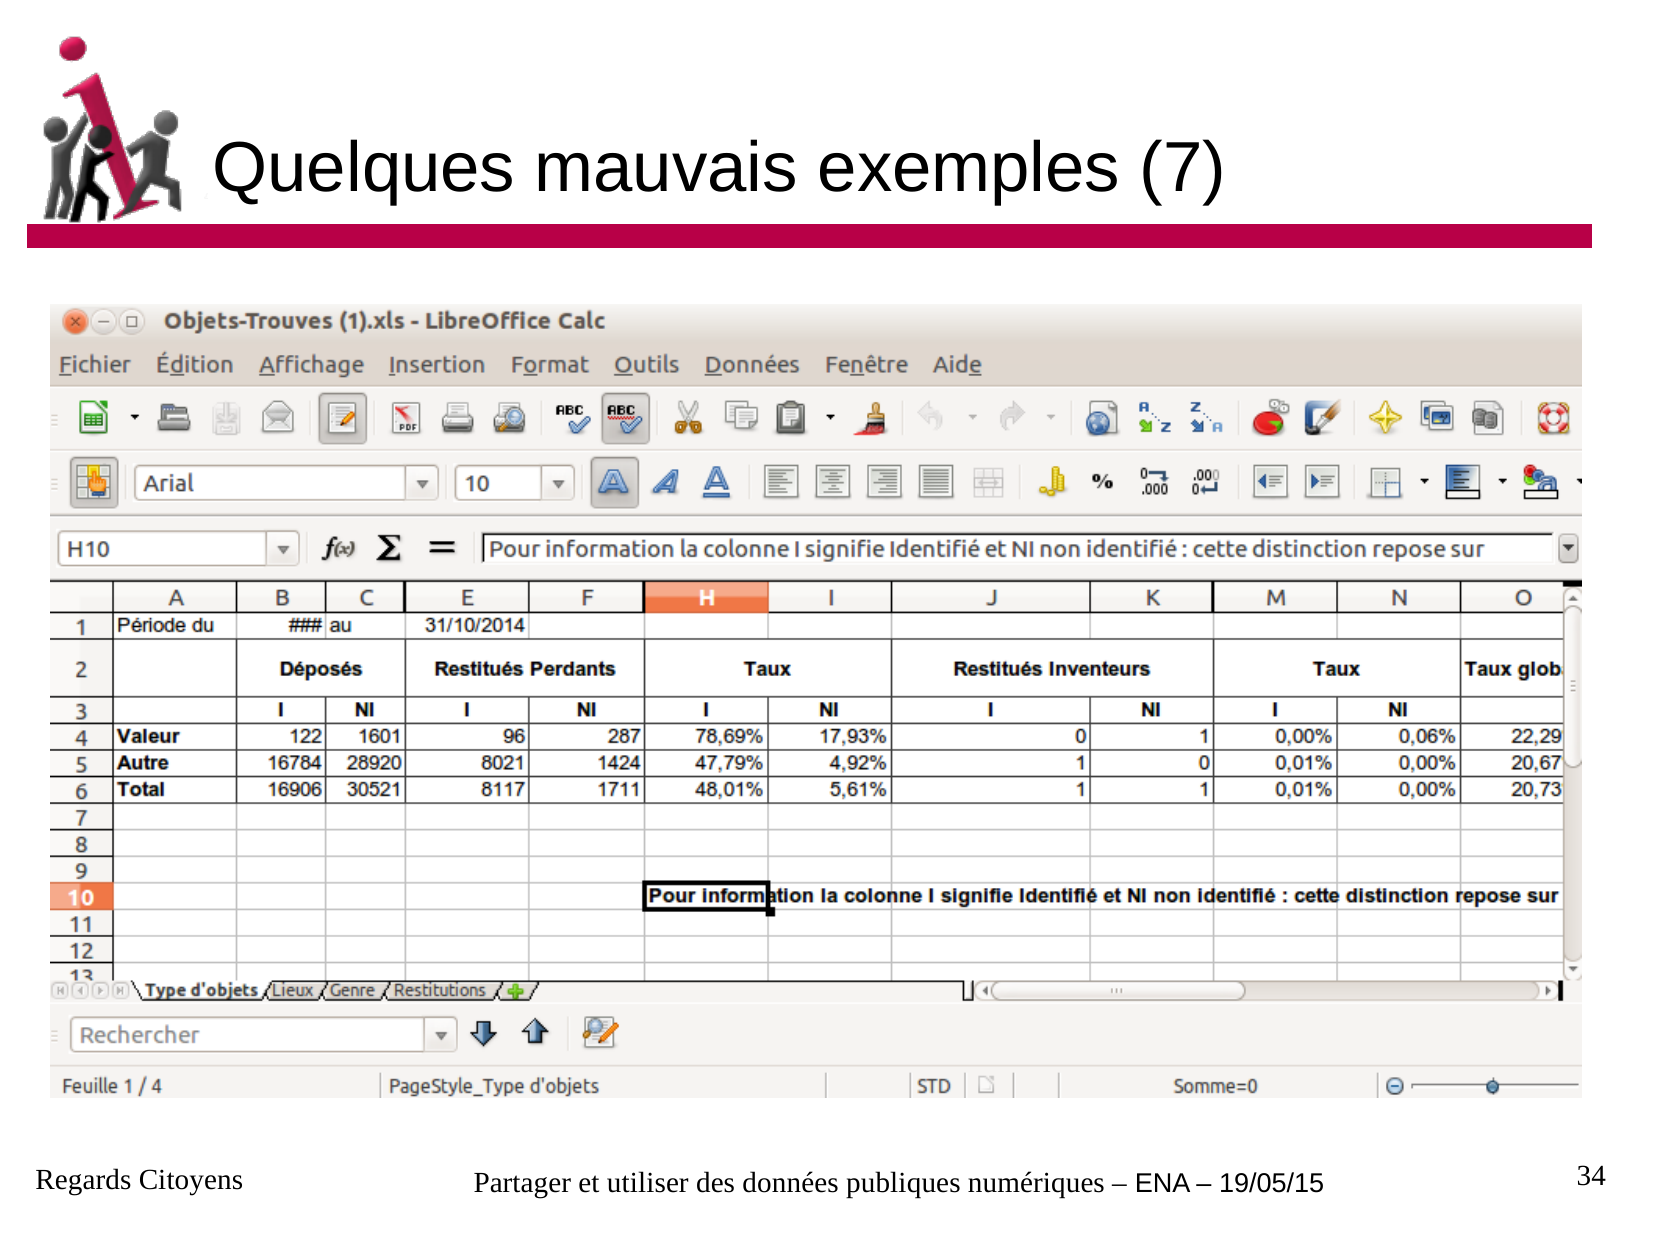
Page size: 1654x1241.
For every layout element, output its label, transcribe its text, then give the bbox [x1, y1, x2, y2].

picture [50, 304, 1582, 1098]
picture [27, 31, 208, 224]
title Quelques mauvais exemples (7) [213, 70, 1648, 264]
